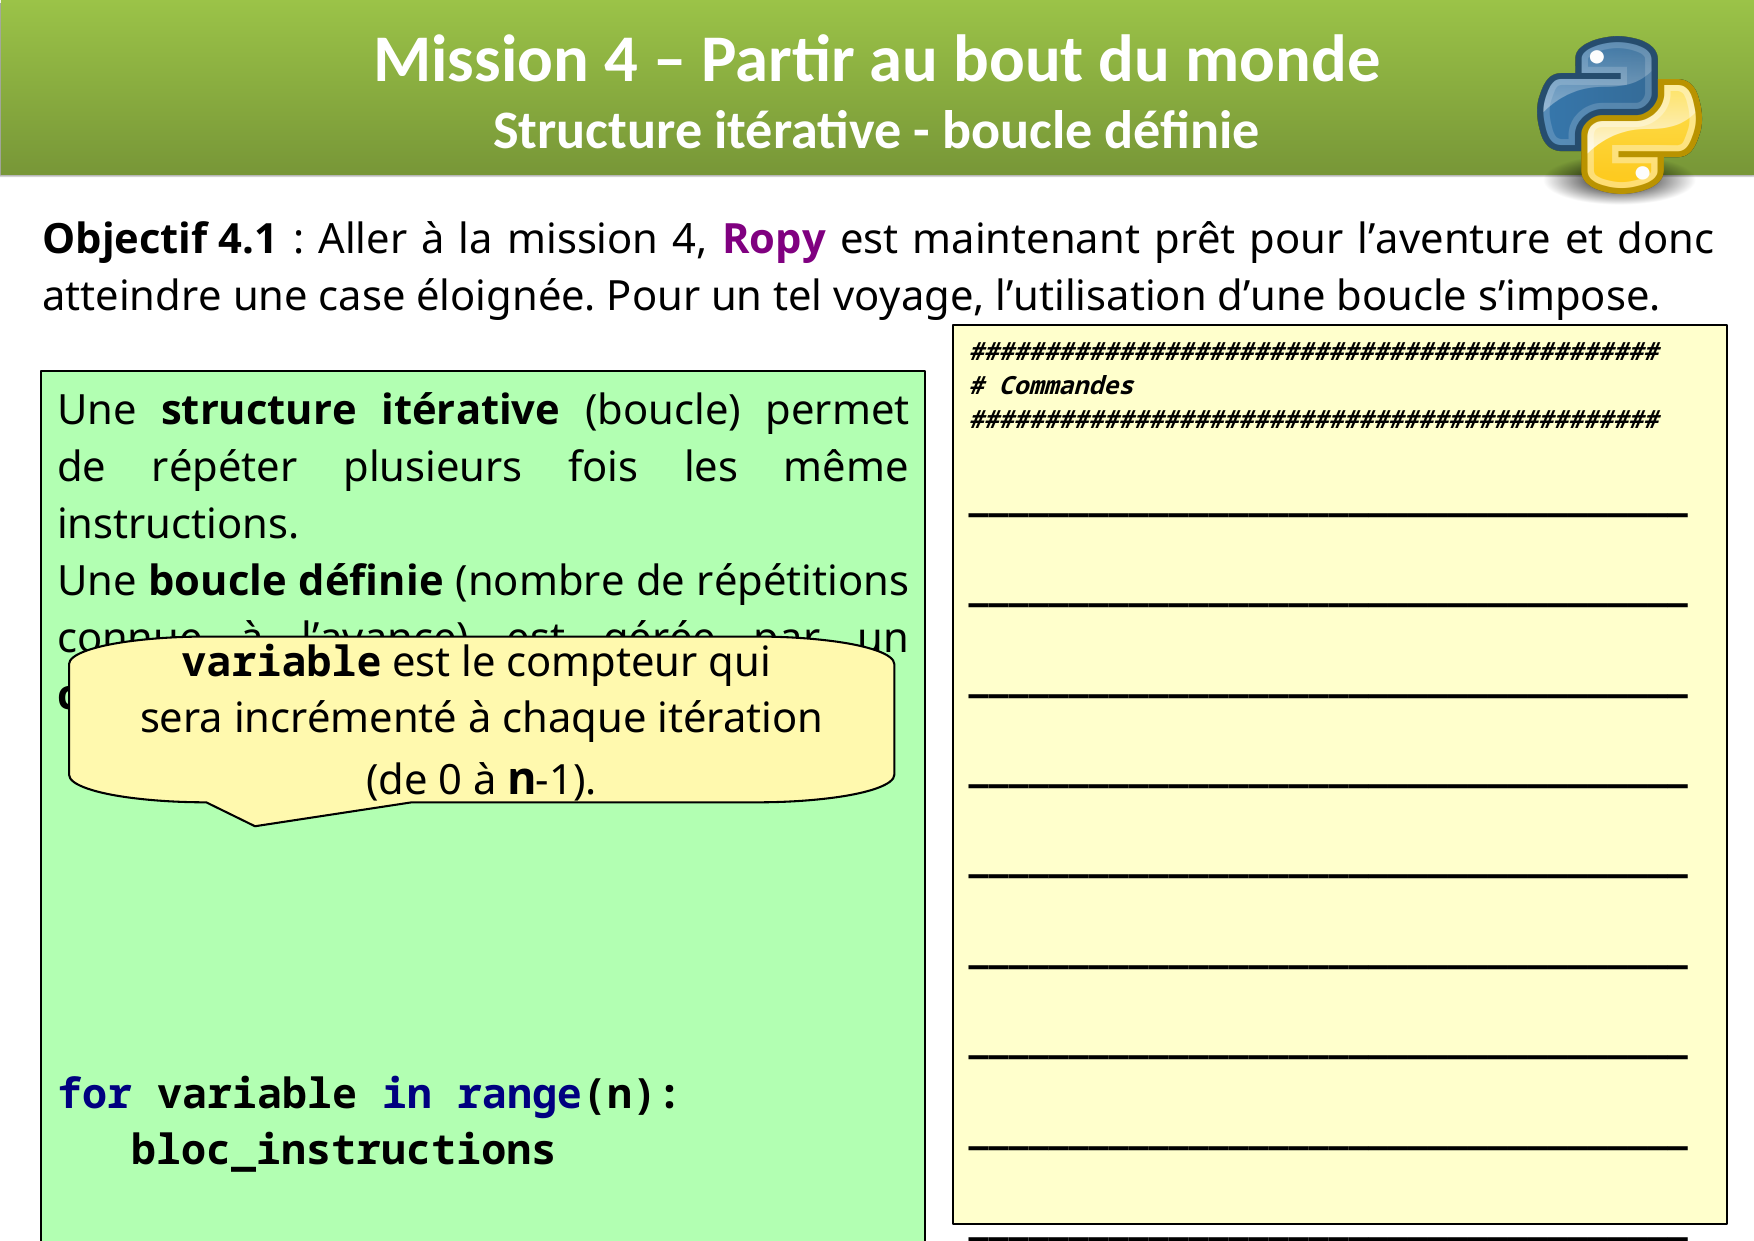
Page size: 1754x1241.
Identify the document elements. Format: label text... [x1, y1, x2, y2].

text_box Objectif 4.1 : Aller à la mission 4, Ropy est maintenant prêt pour l’aventure et donc atteindre une case éloignée. Pour un tel voyage, l’utilisation d’une boucle s’impose. [27, 201, 1730, 357]
text_box Mission 4 – Partir au bout du monde Structure itérative - boucle définie [0, 0, 1754, 175]
picture [1526, 32, 1713, 201]
text_box Une structure itérative (boucle) permet de répéter plusieurs fois les même instructions. Une boucle définie (nombre de répétitions connue à l’avance) est gérée par un compteur. for variable in range(n): bloc_instructions Par exemple : répéter 3 fois l’avancement d’un pas du robot : for i in range(3): rp_avancer() [41, 371, 926, 1221]
text_box variable est le compteur qui sera incrémenté à chaque itération (de 0 à n-1). [69, 636, 895, 827]
text_box ############################################## # Commandes ############################################## ____________________________________ ____________________________________ ____________________________________ ____________________________________ ____________________________________ ____________________________________ ____________________________________ ____________________________________ ____________________________________ ____________________________________ ____________________________________ ____________________________________ [952, 325, 1727, 1224]
